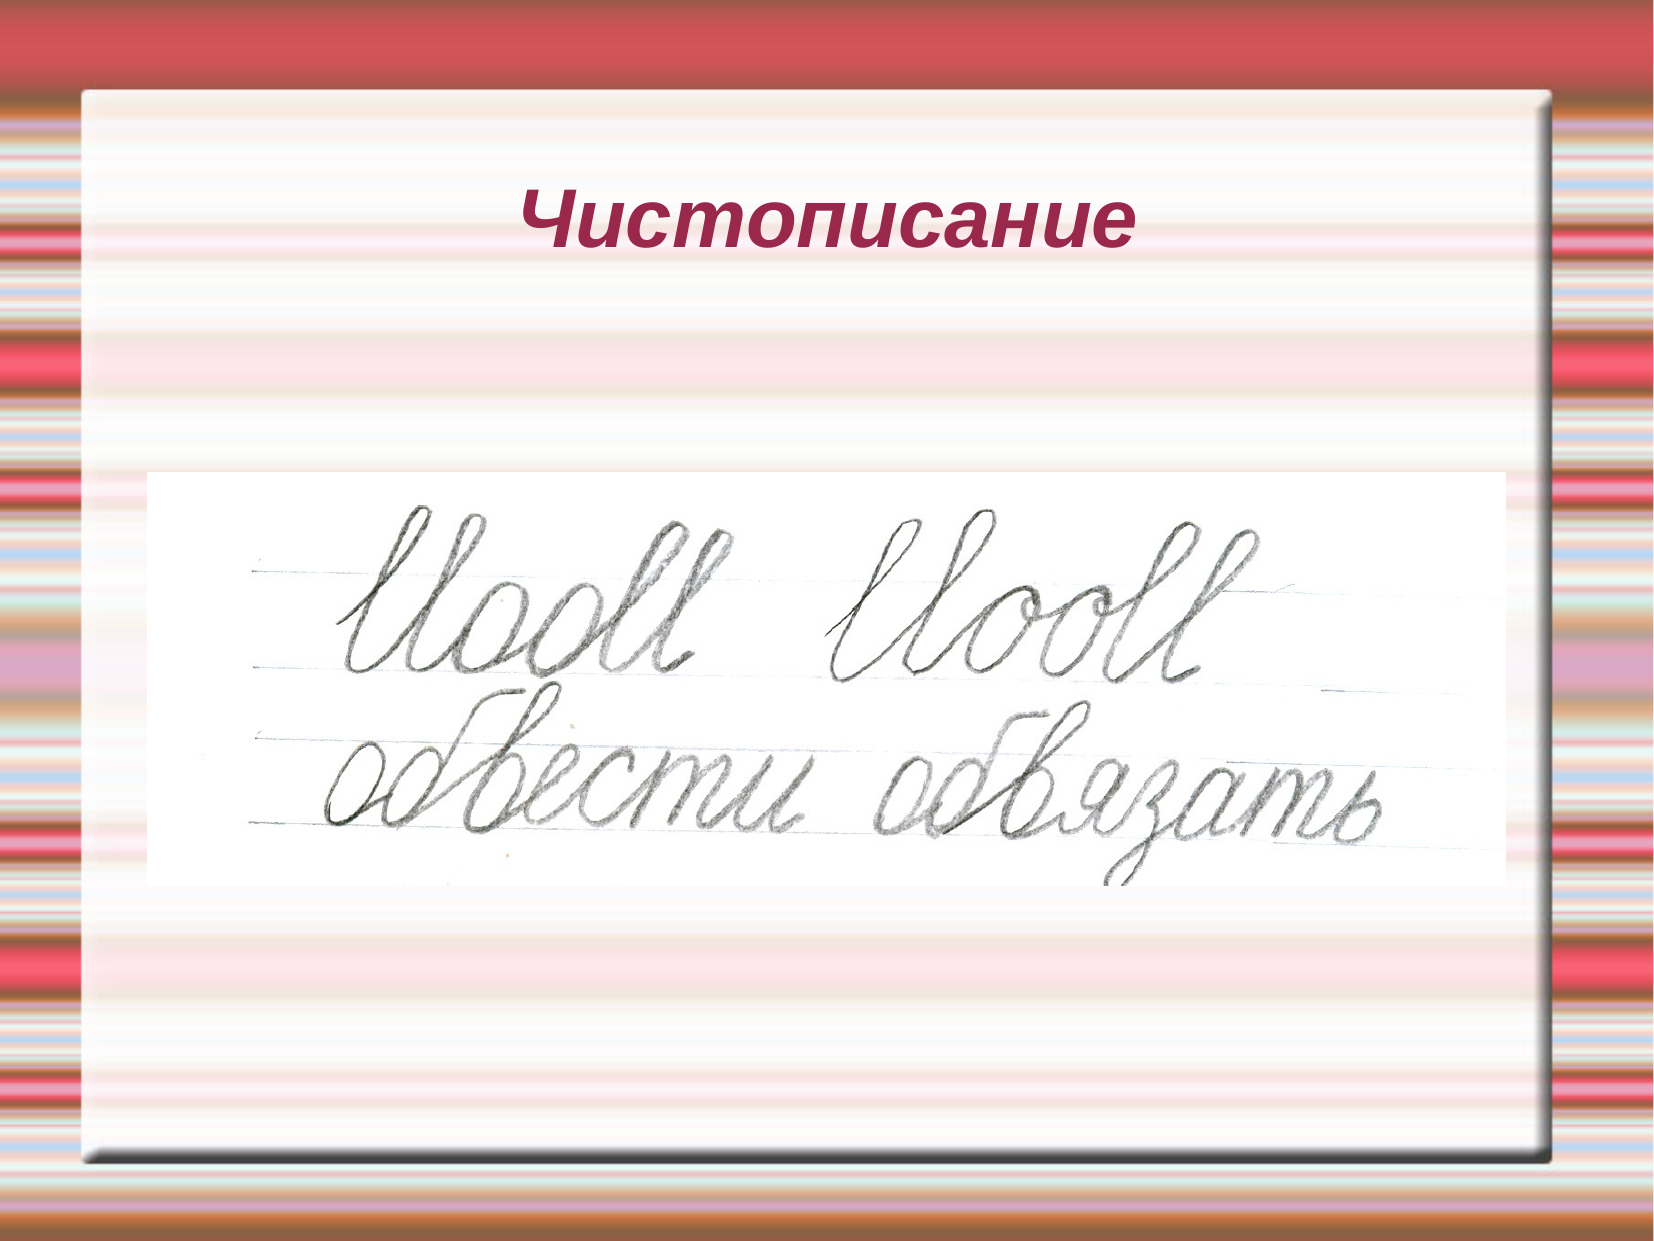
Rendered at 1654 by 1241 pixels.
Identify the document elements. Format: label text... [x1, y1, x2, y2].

title Чистописание [121, 122, 1534, 315]
picture [0, 0, 1654, 1241]
